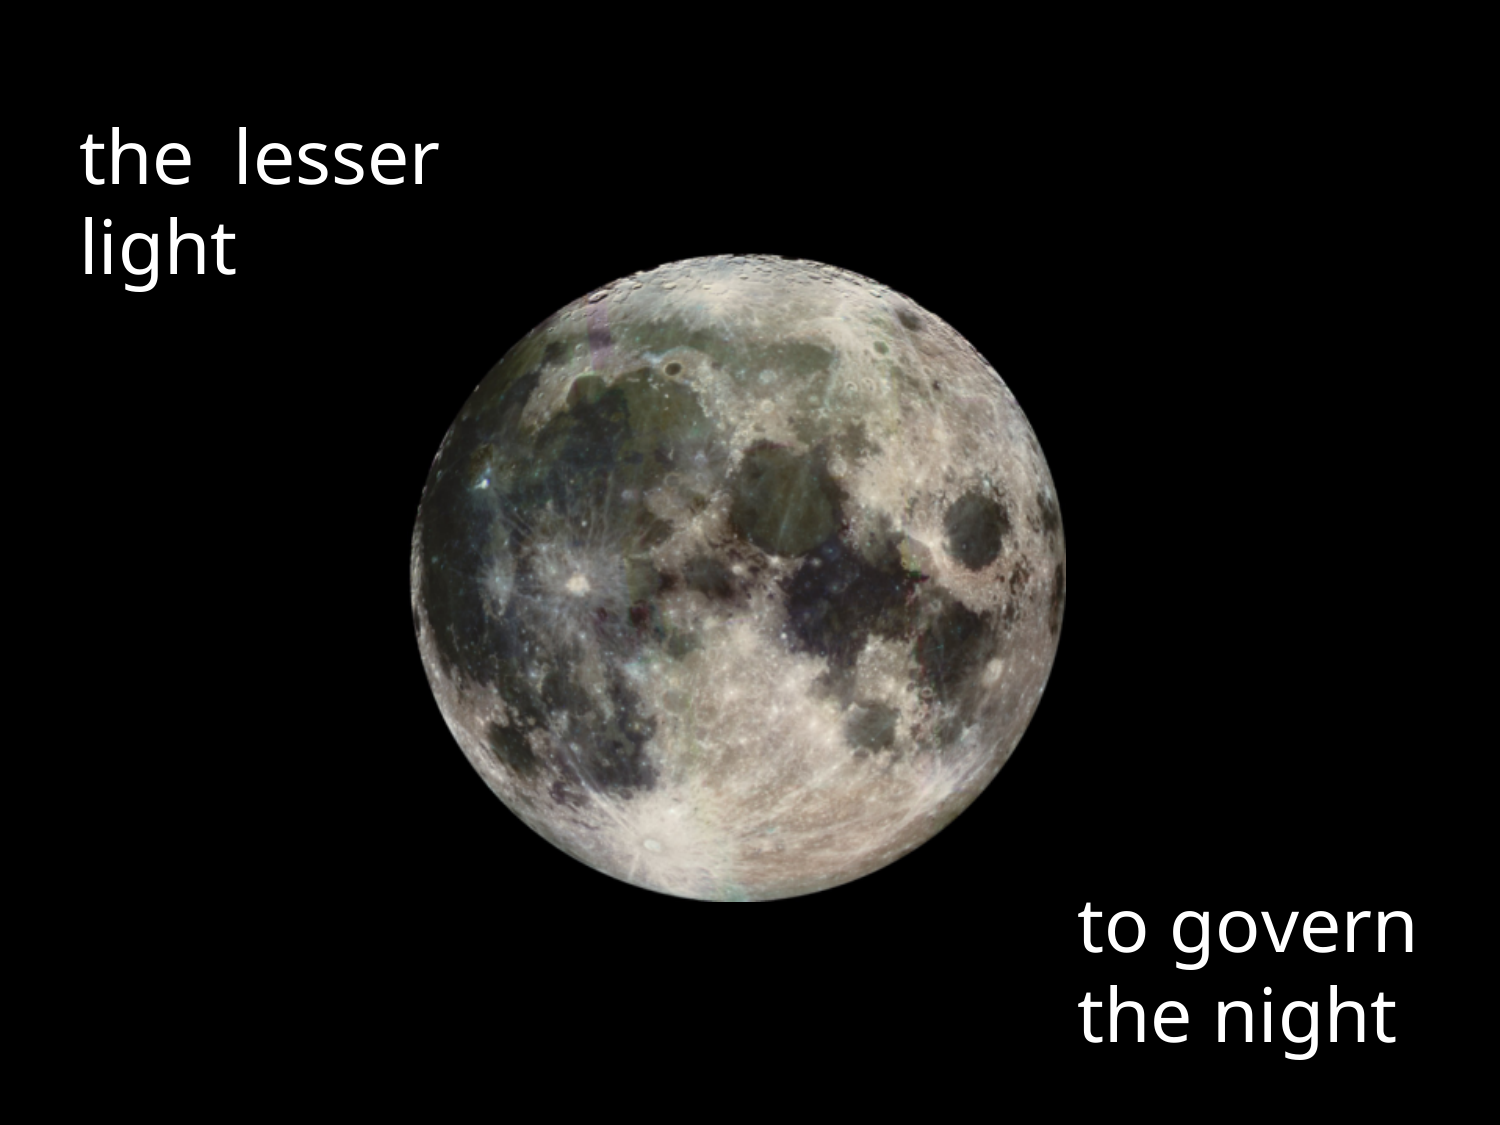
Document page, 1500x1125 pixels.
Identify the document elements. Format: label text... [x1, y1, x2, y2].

text_box to govern the night [1062, 869, 1500, 1065]
text_box the lesser light [64, 101, 597, 298]
picture [407, 243, 1066, 902]
